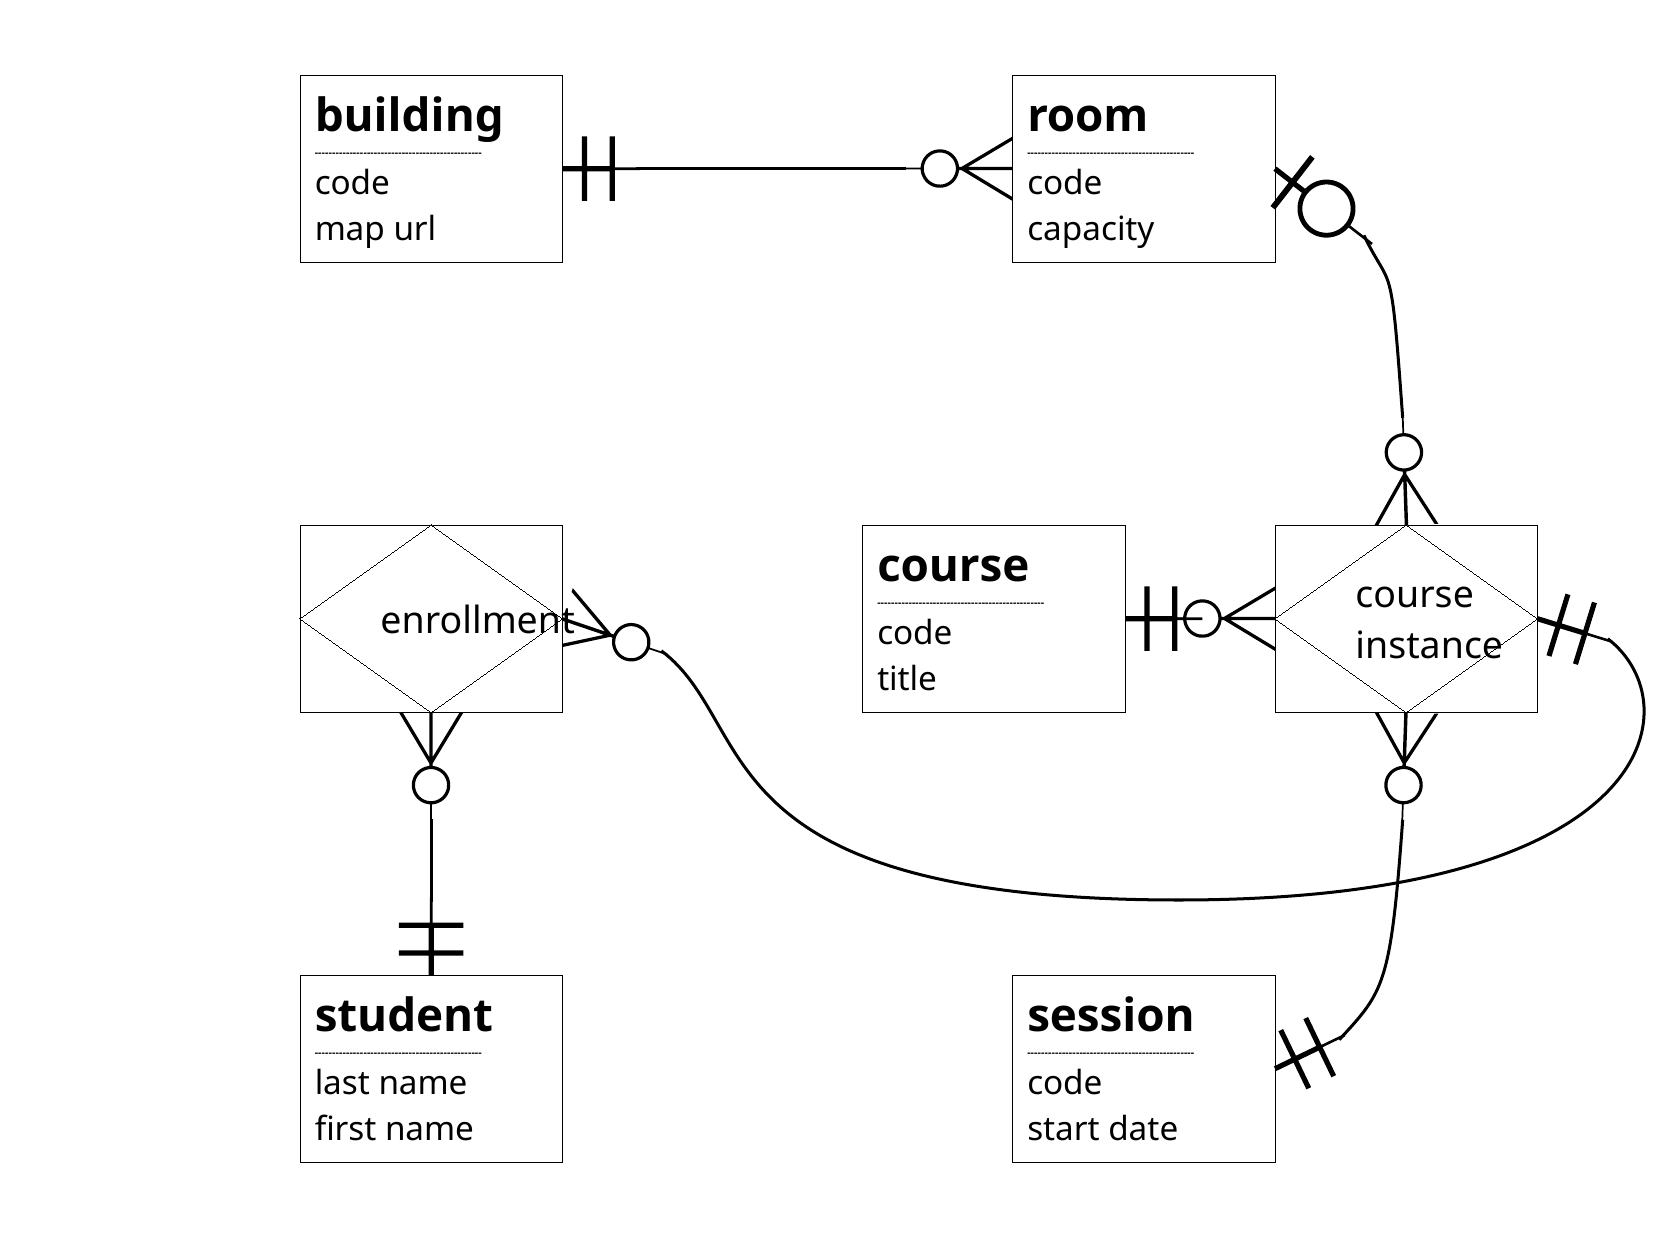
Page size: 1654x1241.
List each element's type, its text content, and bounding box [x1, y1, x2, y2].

text_box student ------------------------------------------------ last name first name [300, 975, 563, 1163]
text_box enrollment [299, 524, 563, 712]
text_box building ------------------------------------------------ code map url [300, 75, 563, 263]
text_box [433, 525, 563, 618]
text_box [1275, 525, 1404, 617]
text_box course instance [1274, 524, 1538, 713]
text_box course ------------------------------------------------ code title [862, 525, 1126, 713]
text_box [300, 525, 429, 617]
text_box [1408, 525, 1538, 618]
text_box [1275, 620, 1405, 713]
text_box [300, 620, 429, 713]
text_box room ------------------------------------------------ code capacity [1012, 75, 1276, 263]
text_box session ------------------------------------------------ code start date [1012, 975, 1276, 1163]
text_box [1407, 620, 1538, 713]
text_box [433, 620, 563, 713]
